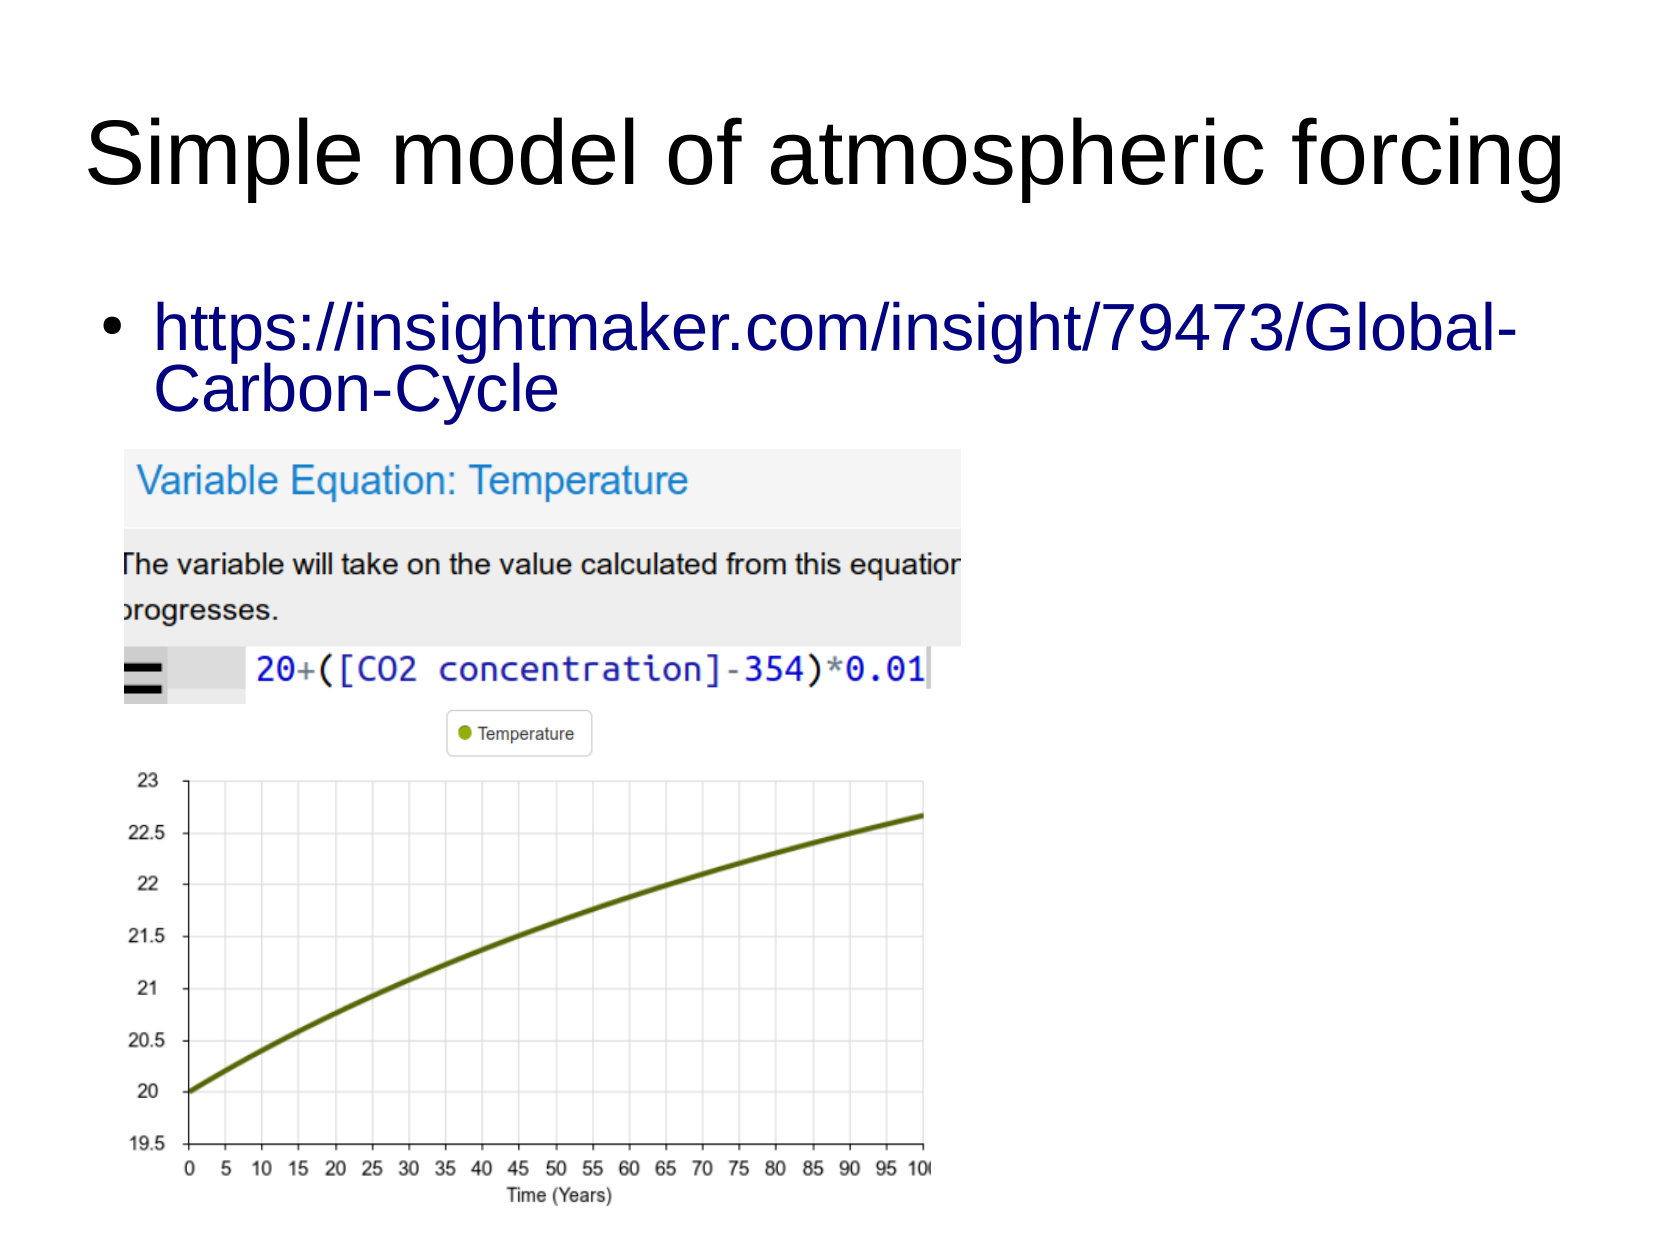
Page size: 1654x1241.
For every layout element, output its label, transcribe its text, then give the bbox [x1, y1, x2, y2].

picture [120, 449, 961, 1213]
title Simple model of atmospheric forcing [82, 49, 1571, 257]
list https://insightmaker.com/insight/79473/Global-Carbon-Cycle [82, 290, 1538, 1010]
